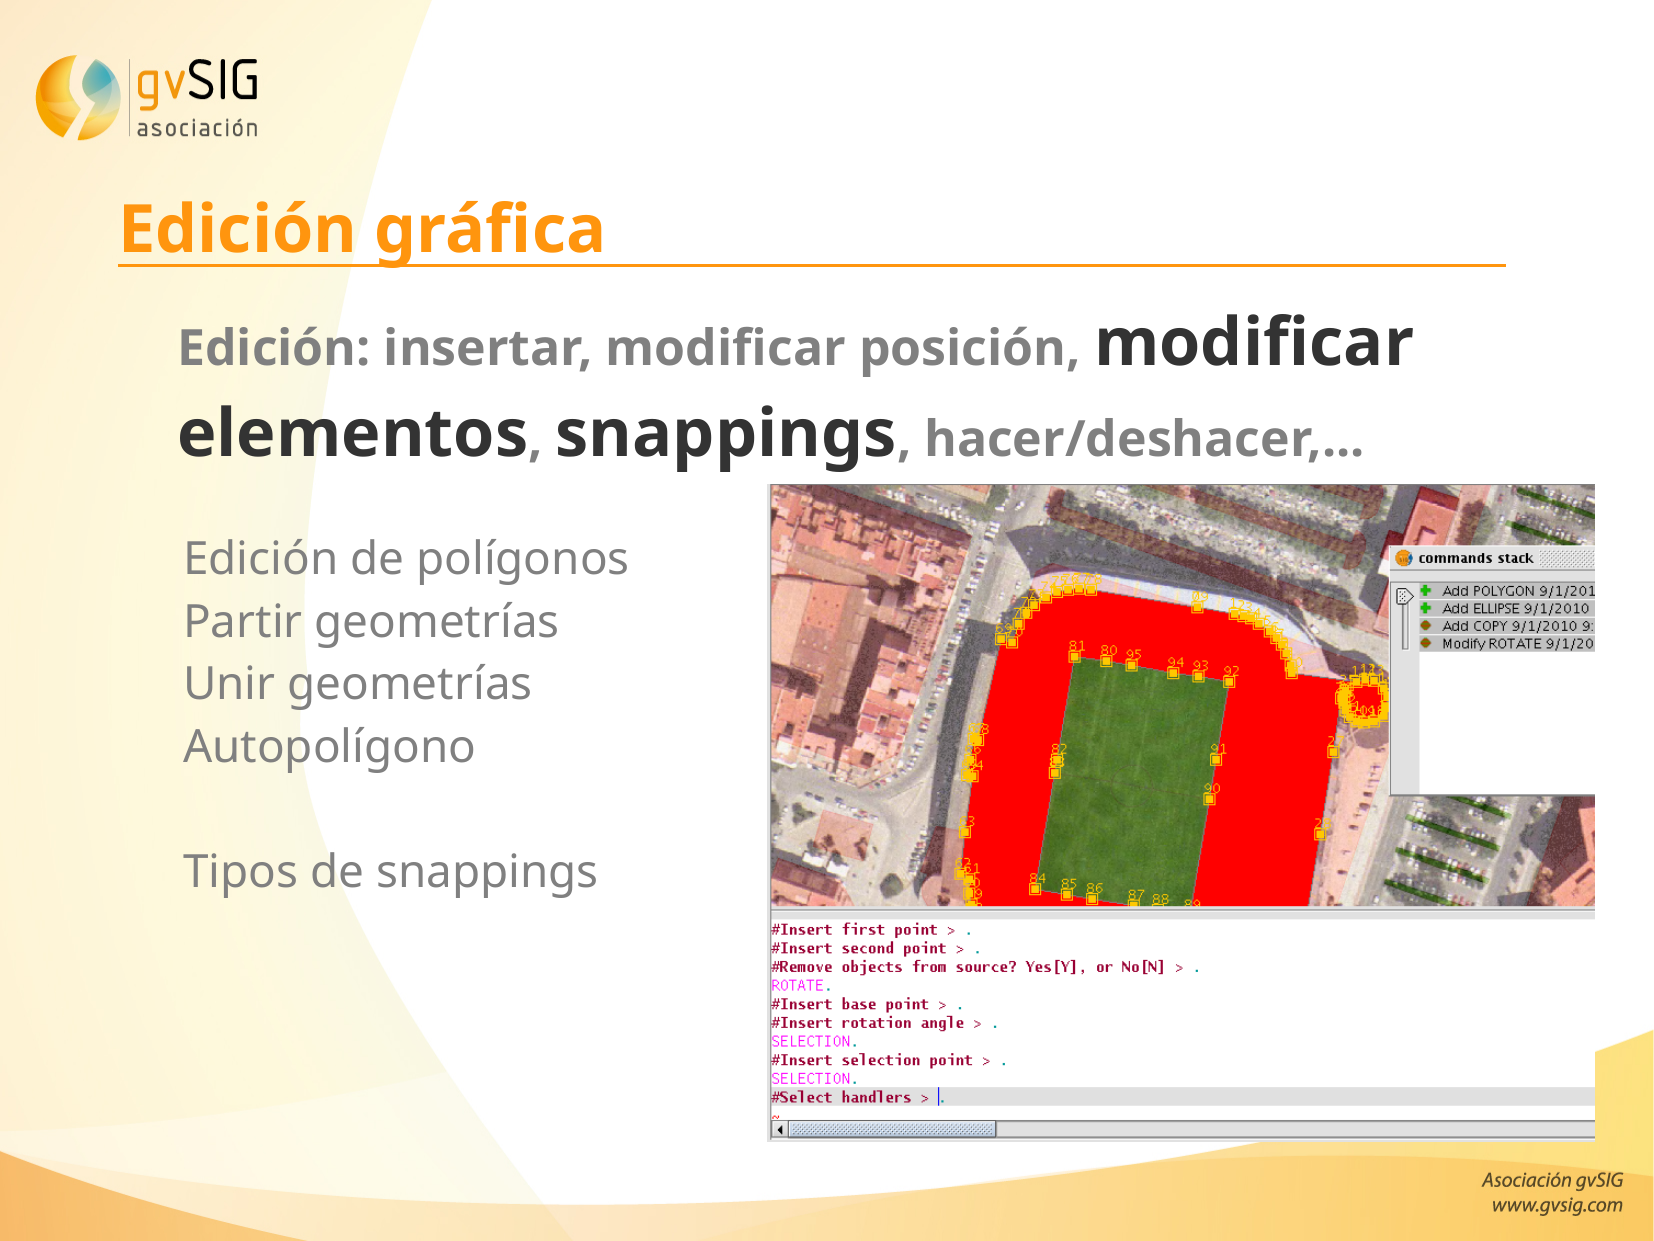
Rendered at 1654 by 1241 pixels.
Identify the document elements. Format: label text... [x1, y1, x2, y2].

title Edición de polígonos Partir geometrías Unir geometrías Autopolígono Tipos de snappings [183, 501, 767, 925]
title Edición: insertar, modificar posición, modificar elementos, snappings, hacer/deshacer,... [177, 306, 1595, 463]
title Edición gráfica [118, 177, 1607, 276]
picture [0, 0, 1654, 1241]
